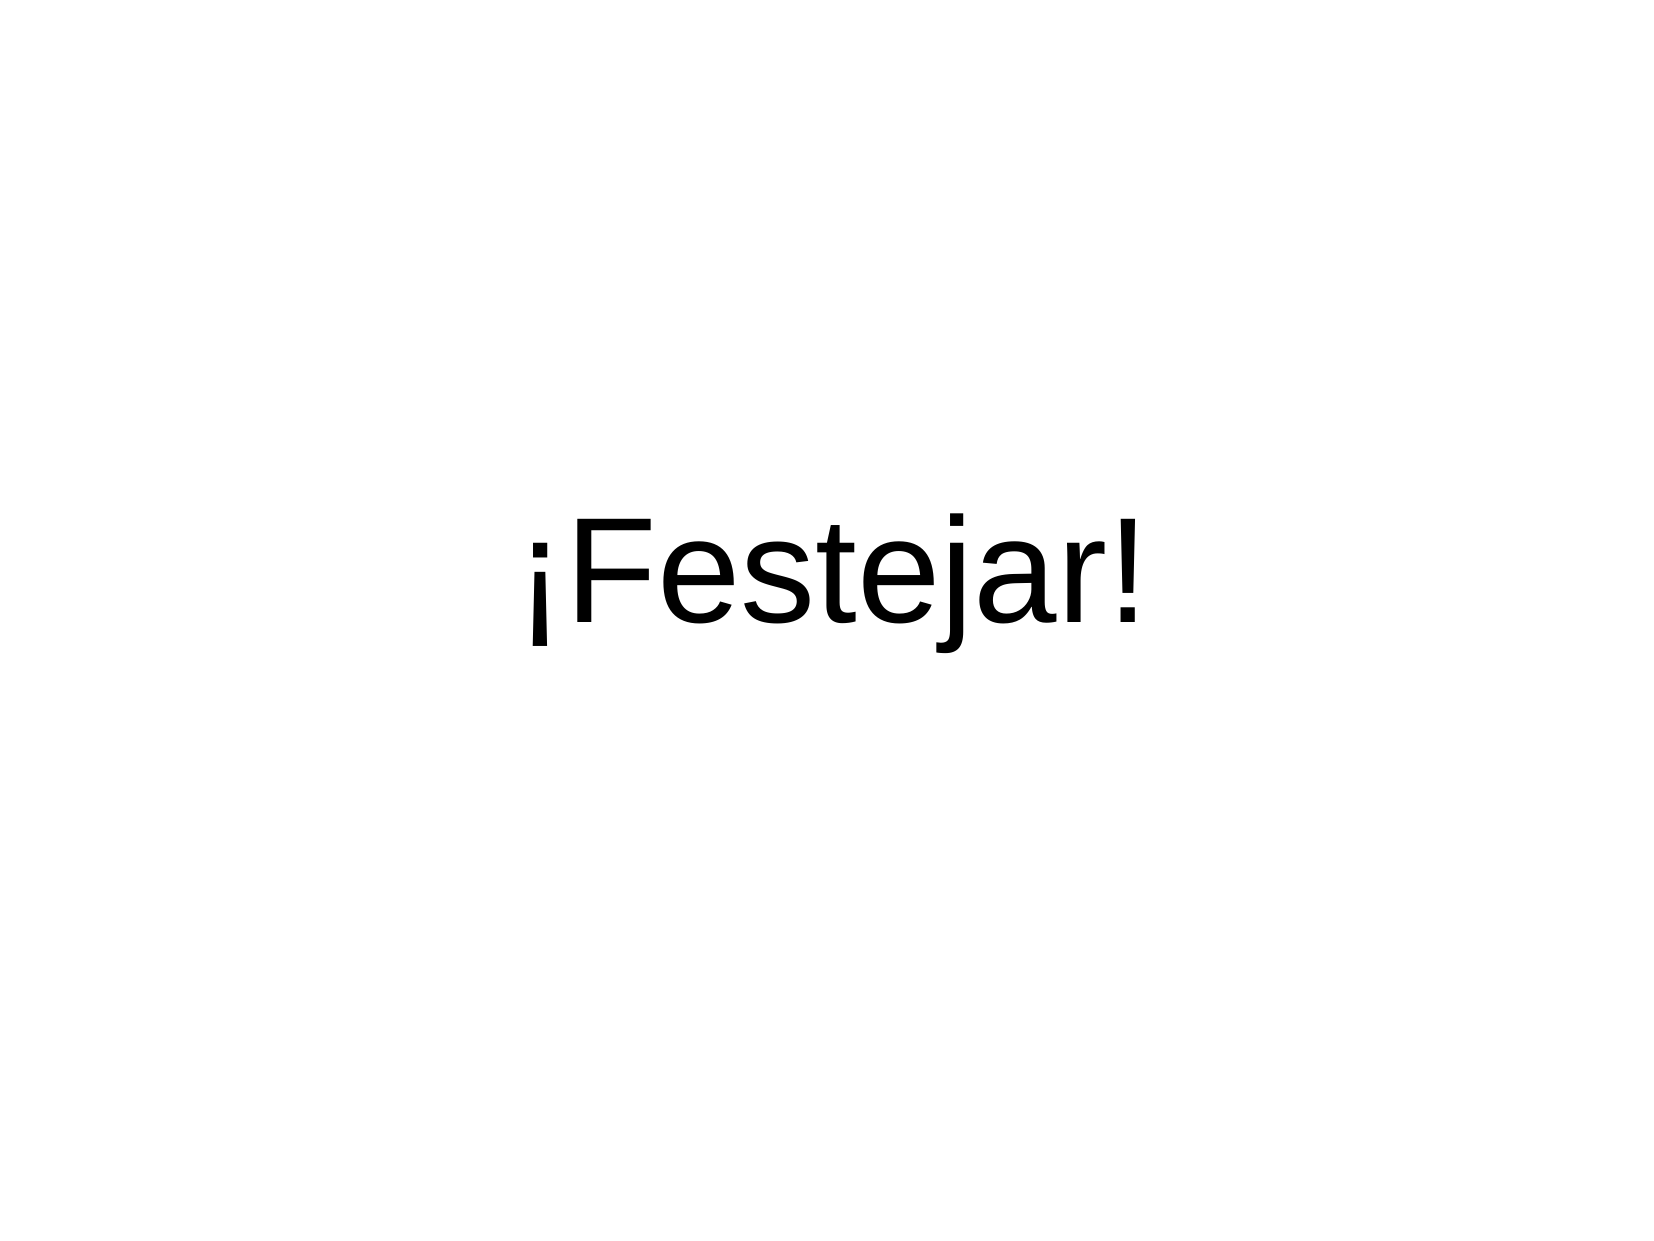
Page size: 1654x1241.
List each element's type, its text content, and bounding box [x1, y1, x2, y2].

subtitle ¡Festejar! [88, 48, 1577, 1093]
